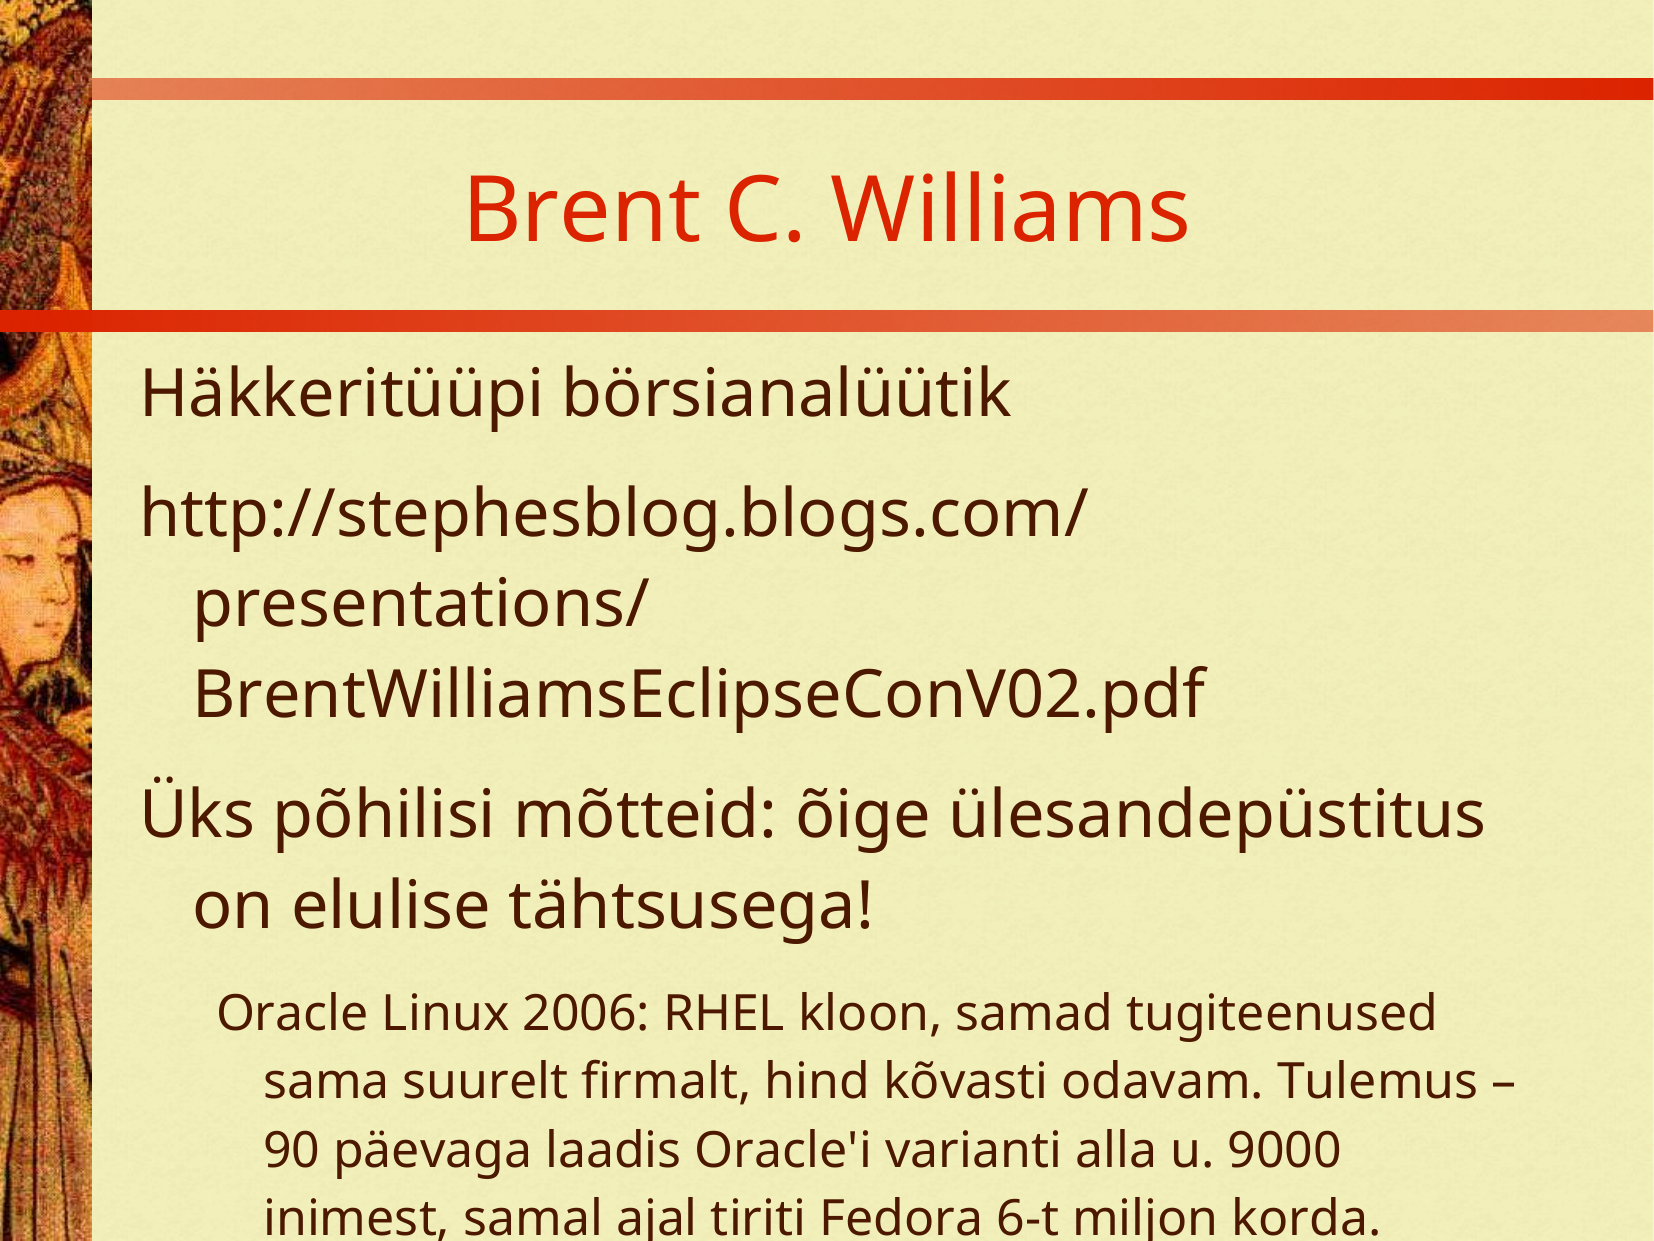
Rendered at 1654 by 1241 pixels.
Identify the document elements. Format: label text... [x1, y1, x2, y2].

list Häkkeritüüpi börsianalüütik http://stephesblog.blogs.com/presentations/BrentWilliamsEclipseConV02.pdf Üks põhilisi mõtteid: õige ülesandepüstitus on elulise tähtsusega! Oracle Linux 2006: RHEL kloon, samad tugiteenused sama suurelt firmalt, hind kõvasti odavam. Tulemus – 90 päevaga laadis Oracle'i varianti alla u. 9000 inimest, samal ajal tiriti Fedora 6-t miljon korda. [121, 344, 1534, 1112]
title Brent C. Williams [121, 110, 1534, 303]
picture [0, 332, 1654, 1241]
picture [0, 0, 1654, 310]
